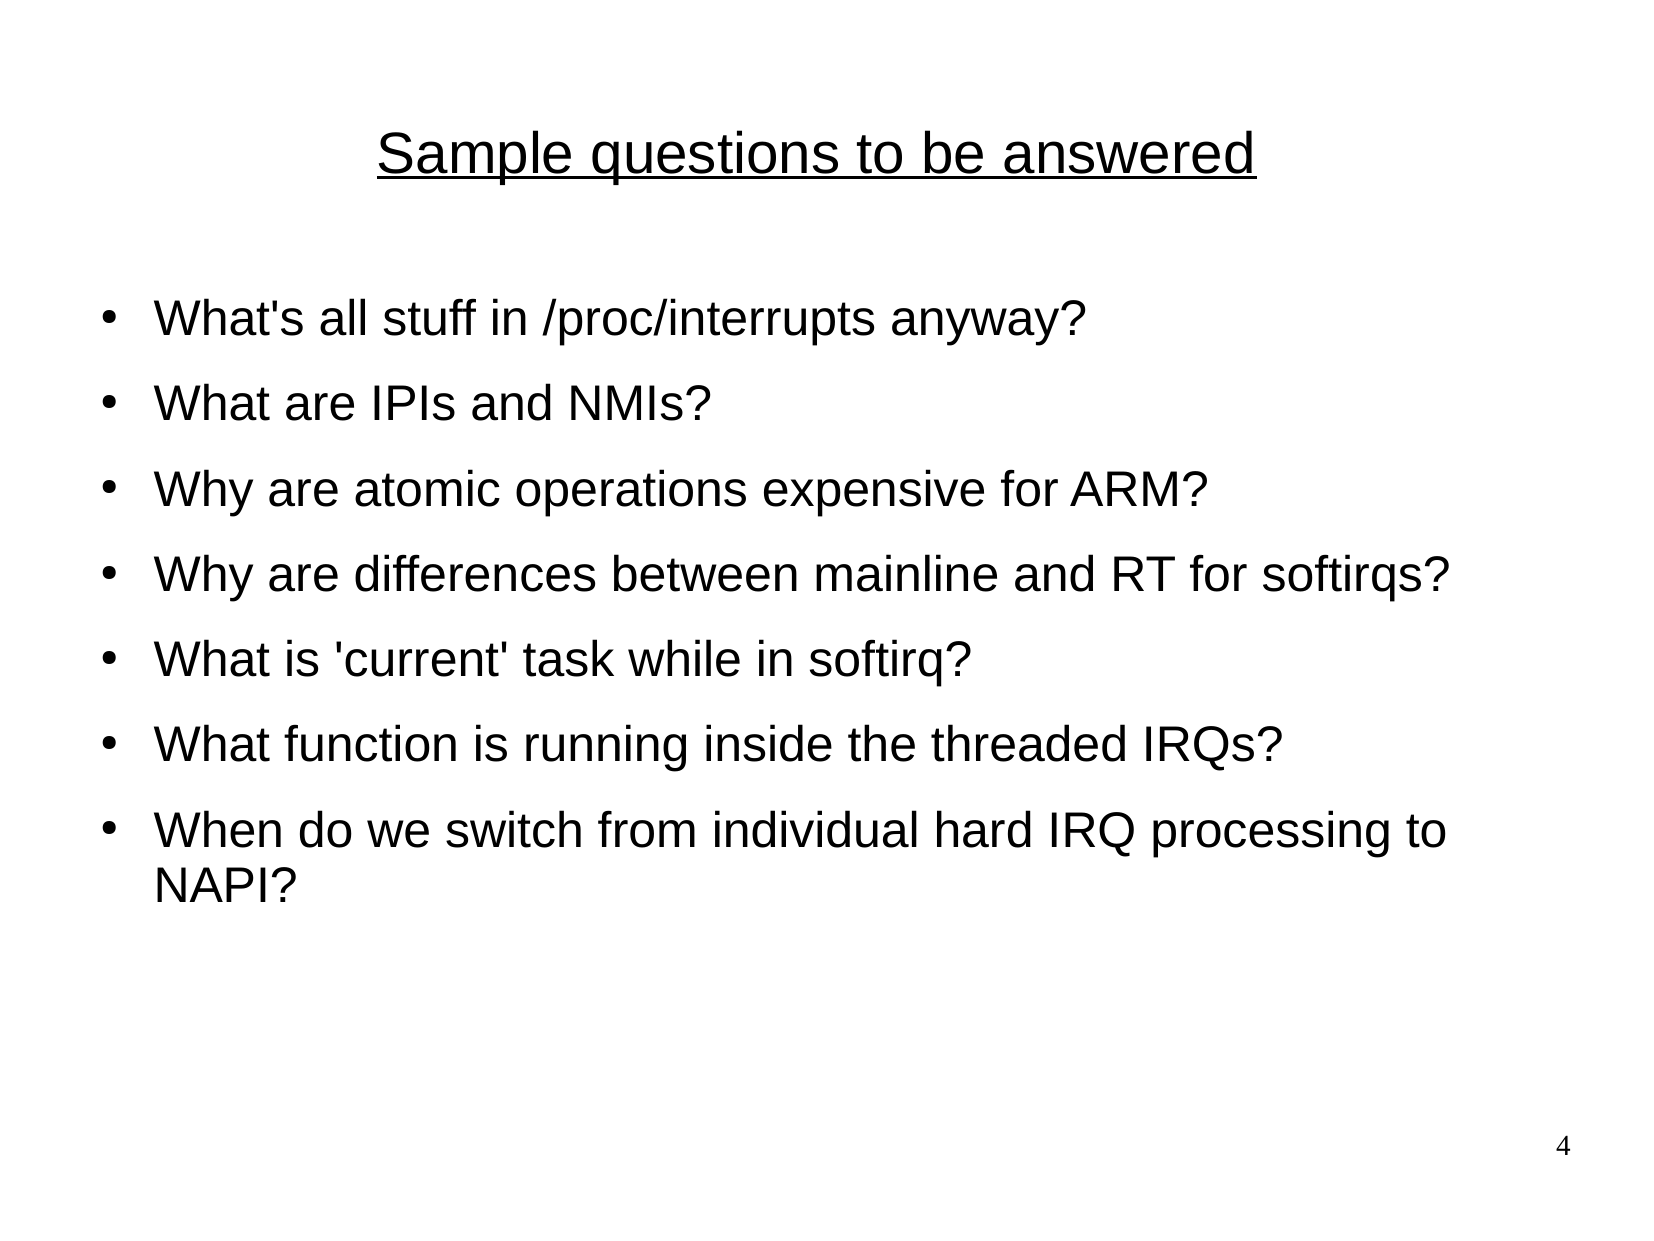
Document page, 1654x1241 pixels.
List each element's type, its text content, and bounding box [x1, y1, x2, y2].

list What's all stuff in /proc/interrupts anyway? What are IPIs and NMIs? Why are atomic operations expensive for ARM? Why are differences between mainline and RT for softirqs? What is 'current' task while in softirq? What function is running inside the threaded IRQs? When do we switch from individual hard IRQ processing to NAPI? [82, 290, 1571, 1010]
title Sample questions to be answered [82, 49, 1571, 257]
